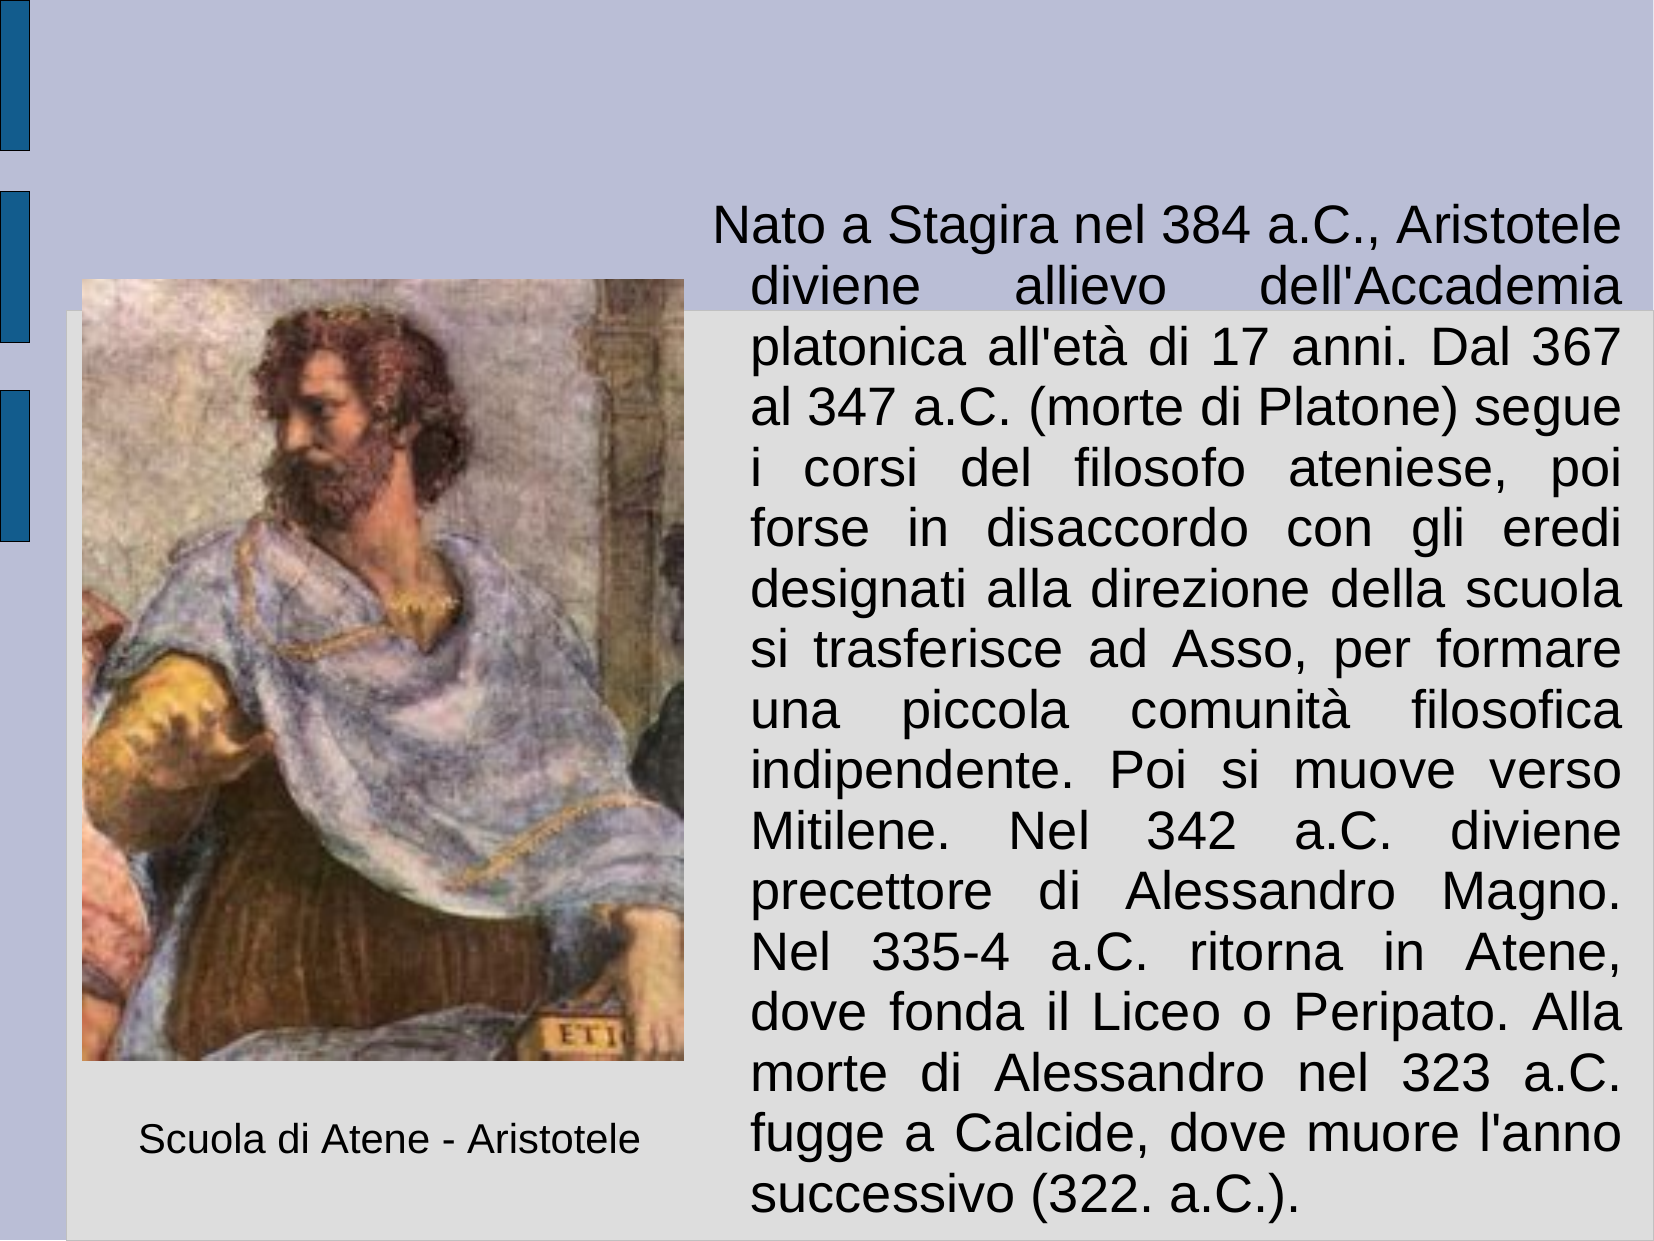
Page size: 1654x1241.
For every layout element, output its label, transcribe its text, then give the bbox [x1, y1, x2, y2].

picture [82, 279, 684, 1061]
text_box Scuola di Atene - Aristotele [64, 1116, 715, 1163]
title [121, 91, 1534, 279]
list Nato a Stagira nel 384 a.C., Aristotele diviene allievo dell'Accademia platonica all'età di 17 anni. Dal 367 al 347 a.C. (morte di Platone) segue i corsi del filosofo ateniese, poi forse in disaccordo con gli eredi designati alla direzione della scuola si trasferisce ad Asso, per formare una piccola comunità filosofica indipendente. Poi si muove verso Mitilene. Nel 342 a.C. diviene precettore di Alessandro Magno. Nel 335-4 a.C. ritorna in Atene, dove fonda il Liceo o Peripato. Alla morte di Alessandro nel 323 a.C. fugge a Calcide, dove muore l'anno successivo (322. a.C.). [679, 194, 1625, 1224]
